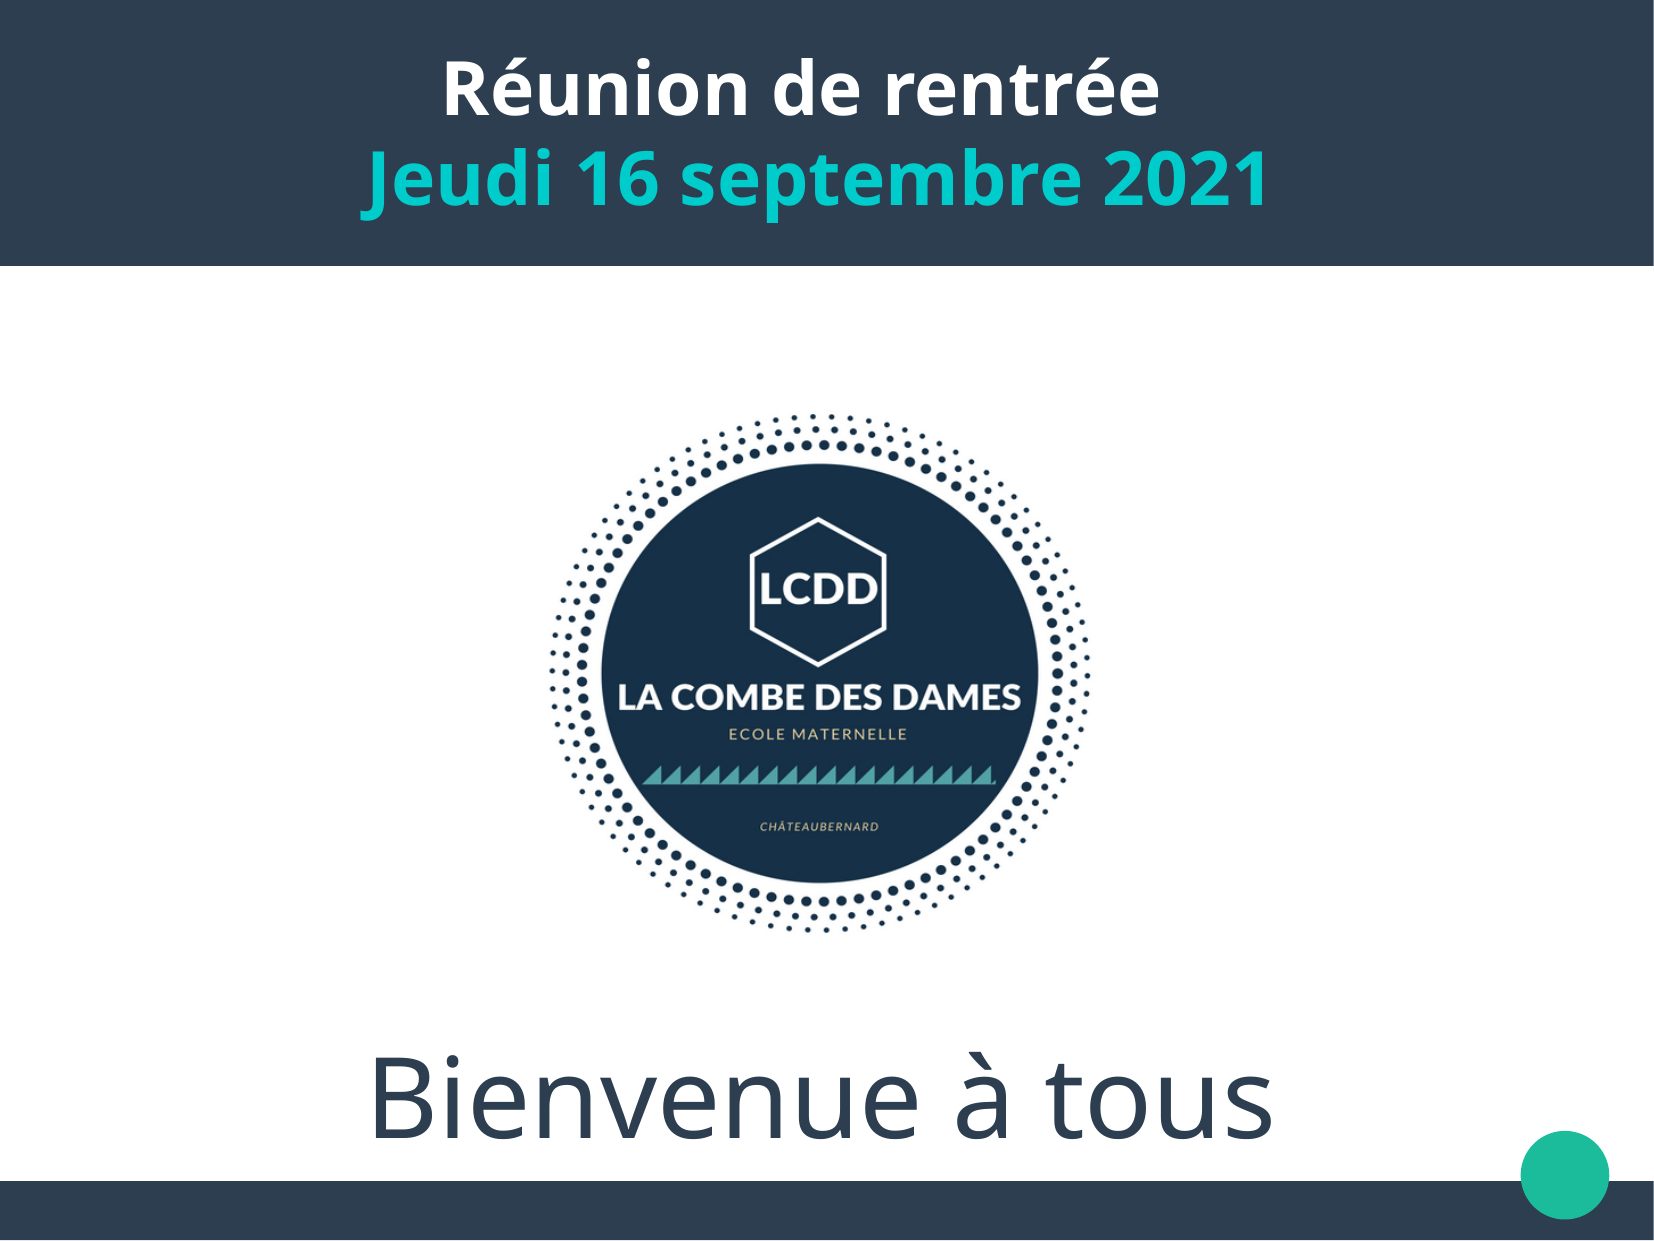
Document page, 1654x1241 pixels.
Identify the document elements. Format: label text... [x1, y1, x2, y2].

title Réunion de rentrée Jeudi 16 septembre 2021 [189, 39, 1453, 222]
picture [536, 401, 1105, 947]
subtitle Bienvenue à tous [53, 1024, 1589, 1162]
